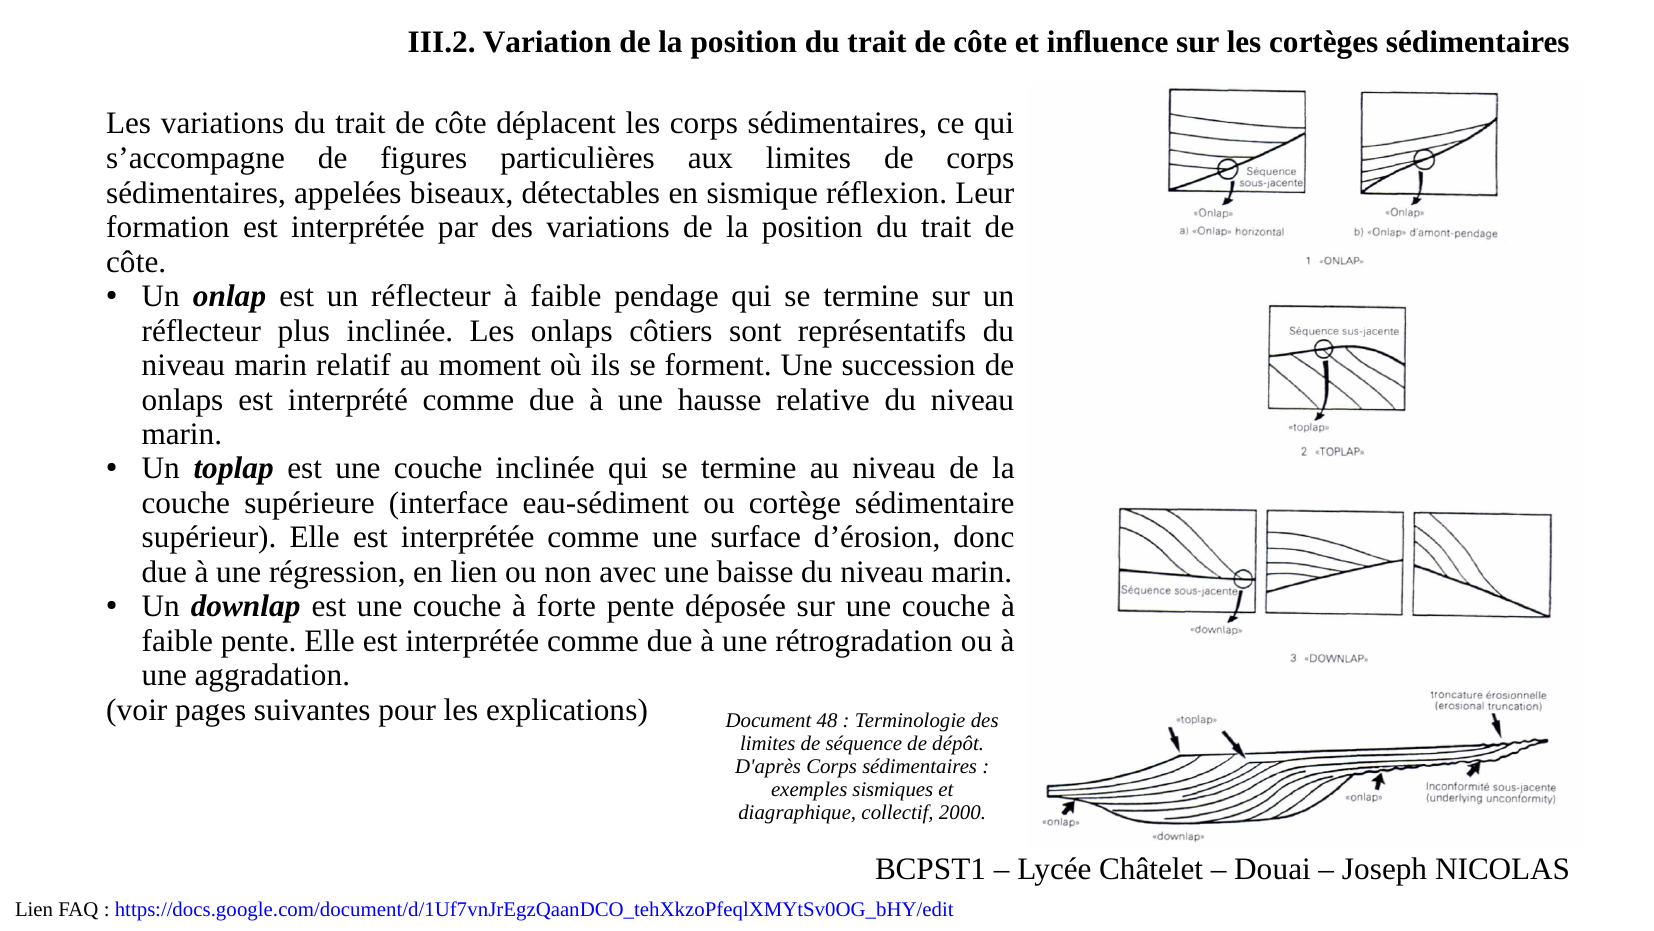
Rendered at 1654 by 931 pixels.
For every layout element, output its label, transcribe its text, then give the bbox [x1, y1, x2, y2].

text_box III.2. Variation de la position du trait de côte et influence sur les cortèges sédimentaires [401, 5, 1572, 78]
picture [1027, 82, 1583, 848]
text_box Document 48 : Terminologie des limites de séquence de dépôt. D'après Corps sédimentaires : exemples sismiques et diagraphique, collectif, 2000. [720, 708, 1004, 824]
text_box BCPST1 – Lycée Châtelet – Douai – Joseph NICOLAS [637, 832, 1571, 905]
text_box Lien FAQ : https://docs.google.com/document/d/1Uf7vnJrEgzQaanDCO_tehXkzoPfeqlXMYtSv0OG_bHY/edit [0, 897, 993, 931]
text_box Les variations du trait de côte déplacent les corps sédimentaires, ce qui s’accompagne de figures particulières aux limites de corps sédimentaires, appelées biseaux, détectables en sismique réflexion. Leur formation est interprétée par des variations de la position du trait de côte. Un onlap est un réflecteur à faible pendage qui se termine sur un réflecteur plus inclinée. Les onlaps côtiers sont représentatifs du niveau marin relatif au moment où ils se forment. Une succession de onlaps est interprété comme due à une hausse relative du niveau marin. Un toplap est une couche inclinée qui se termine au niveau de la couche supérieure (interface eau-sédiment ou cortège sédimentaire supérieur). Elle est interprétée comme une surface d’érosion, donc due à une régression, en lien ou non avec une baisse du niveau marin. Un downlap est une couche à forte pente déposée sur une couche à faible pente. Elle est interprétée comme due à une rétrogradation ou à une aggradation. (voir pages suivantes pour les explications) [106, 106, 1016, 797]
